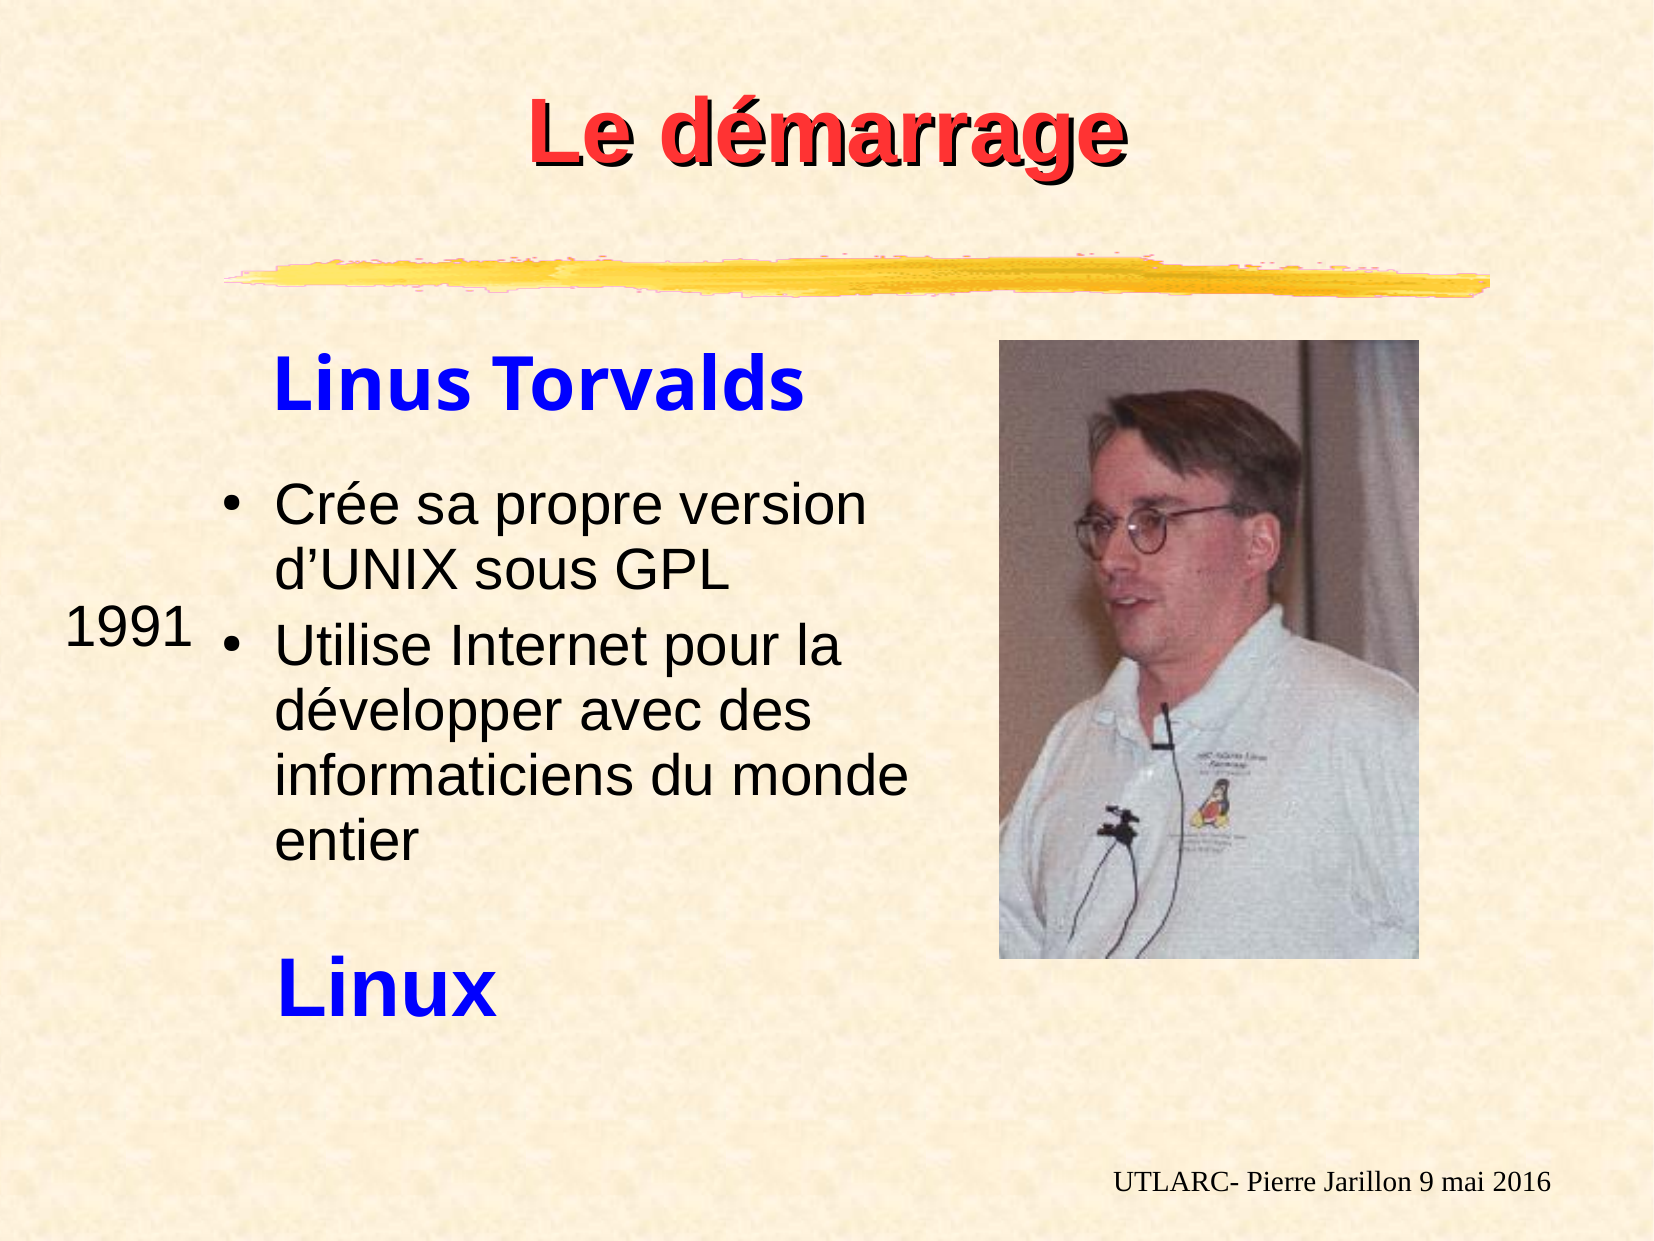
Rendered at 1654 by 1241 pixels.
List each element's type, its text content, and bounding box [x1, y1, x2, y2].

title Le démarrage [82, 49, 1571, 213]
text_box 1991 [37, 585, 237, 682]
list Crée sa propre version d’UNIX sous GPL Utilise Internet pour la développer avec des informaticiens du monde entier [188, 463, 939, 973]
picture [0, 0, 1654, 1241]
text_box Linus Torvalds [244, 322, 959, 452]
text_box Linux [249, 933, 582, 1064]
